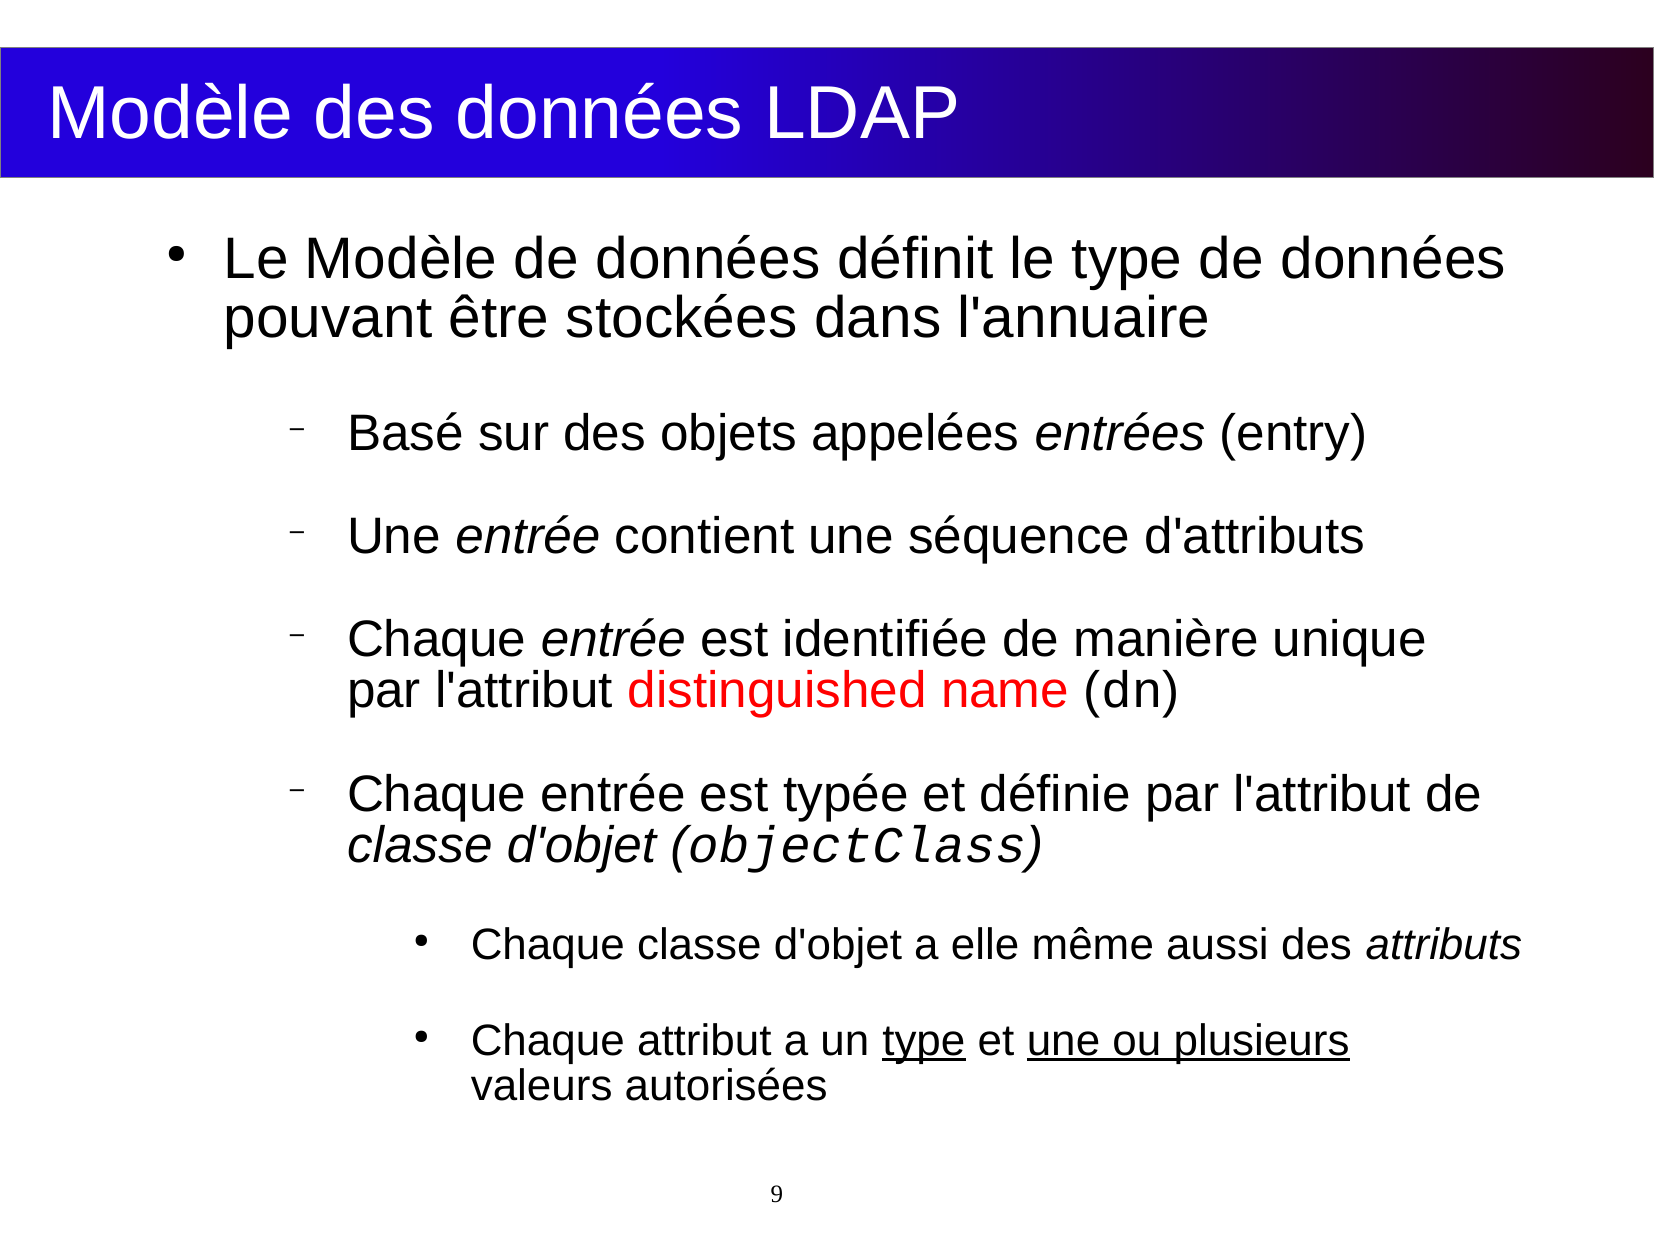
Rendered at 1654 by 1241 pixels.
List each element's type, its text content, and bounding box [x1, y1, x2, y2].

list Le Modèle de données définit le type de données pouvant être stockées dans l'annuaire Basé sur des objets appelées entrées (entry) Une entrée contient une séquence d'attributs Chaque entrée est identifiée de manière unique par l'attribut distinguished name (dn) Chaque entrée est typée et définie par l'attribut de classe d'objet (objectClass) Chaque classe d'objet a elle même aussi des attributs Chaque attribut a un type et une ou plusieurs valeurs autorisées [116, 231, 1528, 1146]
title Modèle des données LDAP [47, 6, 1477, 225]
